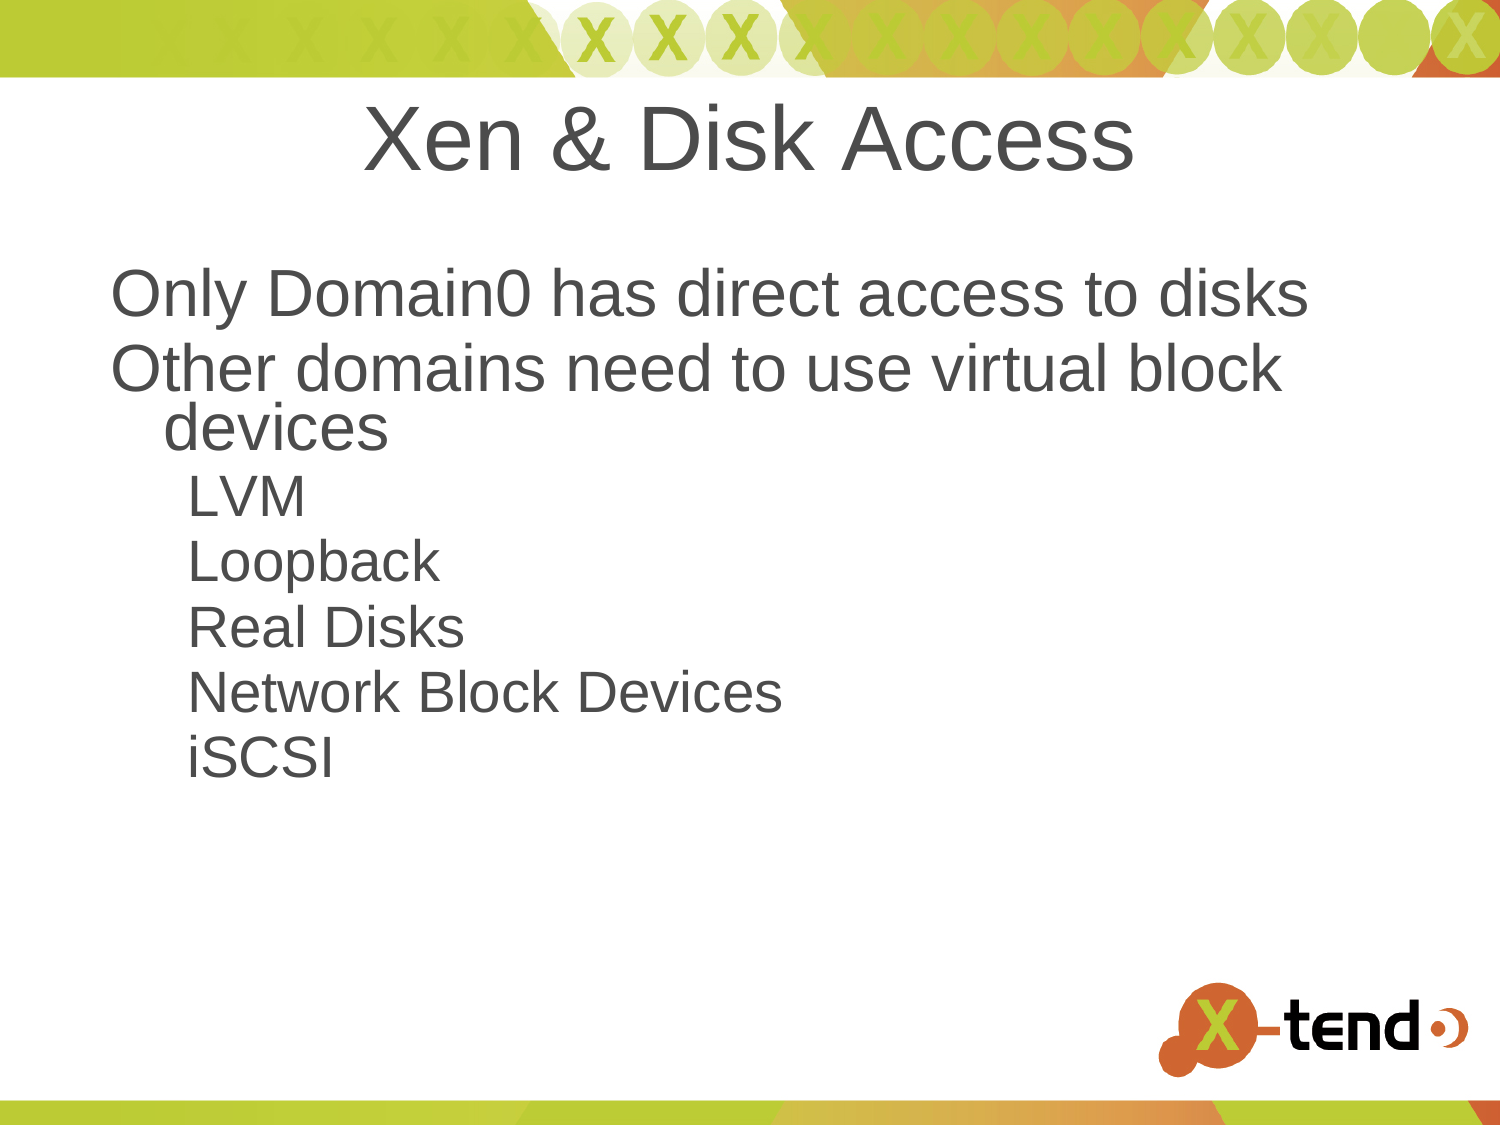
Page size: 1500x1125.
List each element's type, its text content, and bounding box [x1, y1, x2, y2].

title Xen & Disk Access [75, 45, 1426, 233]
picture [0, 0, 1500, 1125]
list Only Domain0 has direct access to disks Other domains need to use virtual block devices LVM Loopback Real Disks Network Block Devices iSCSI [78, 262, 1476, 1113]
